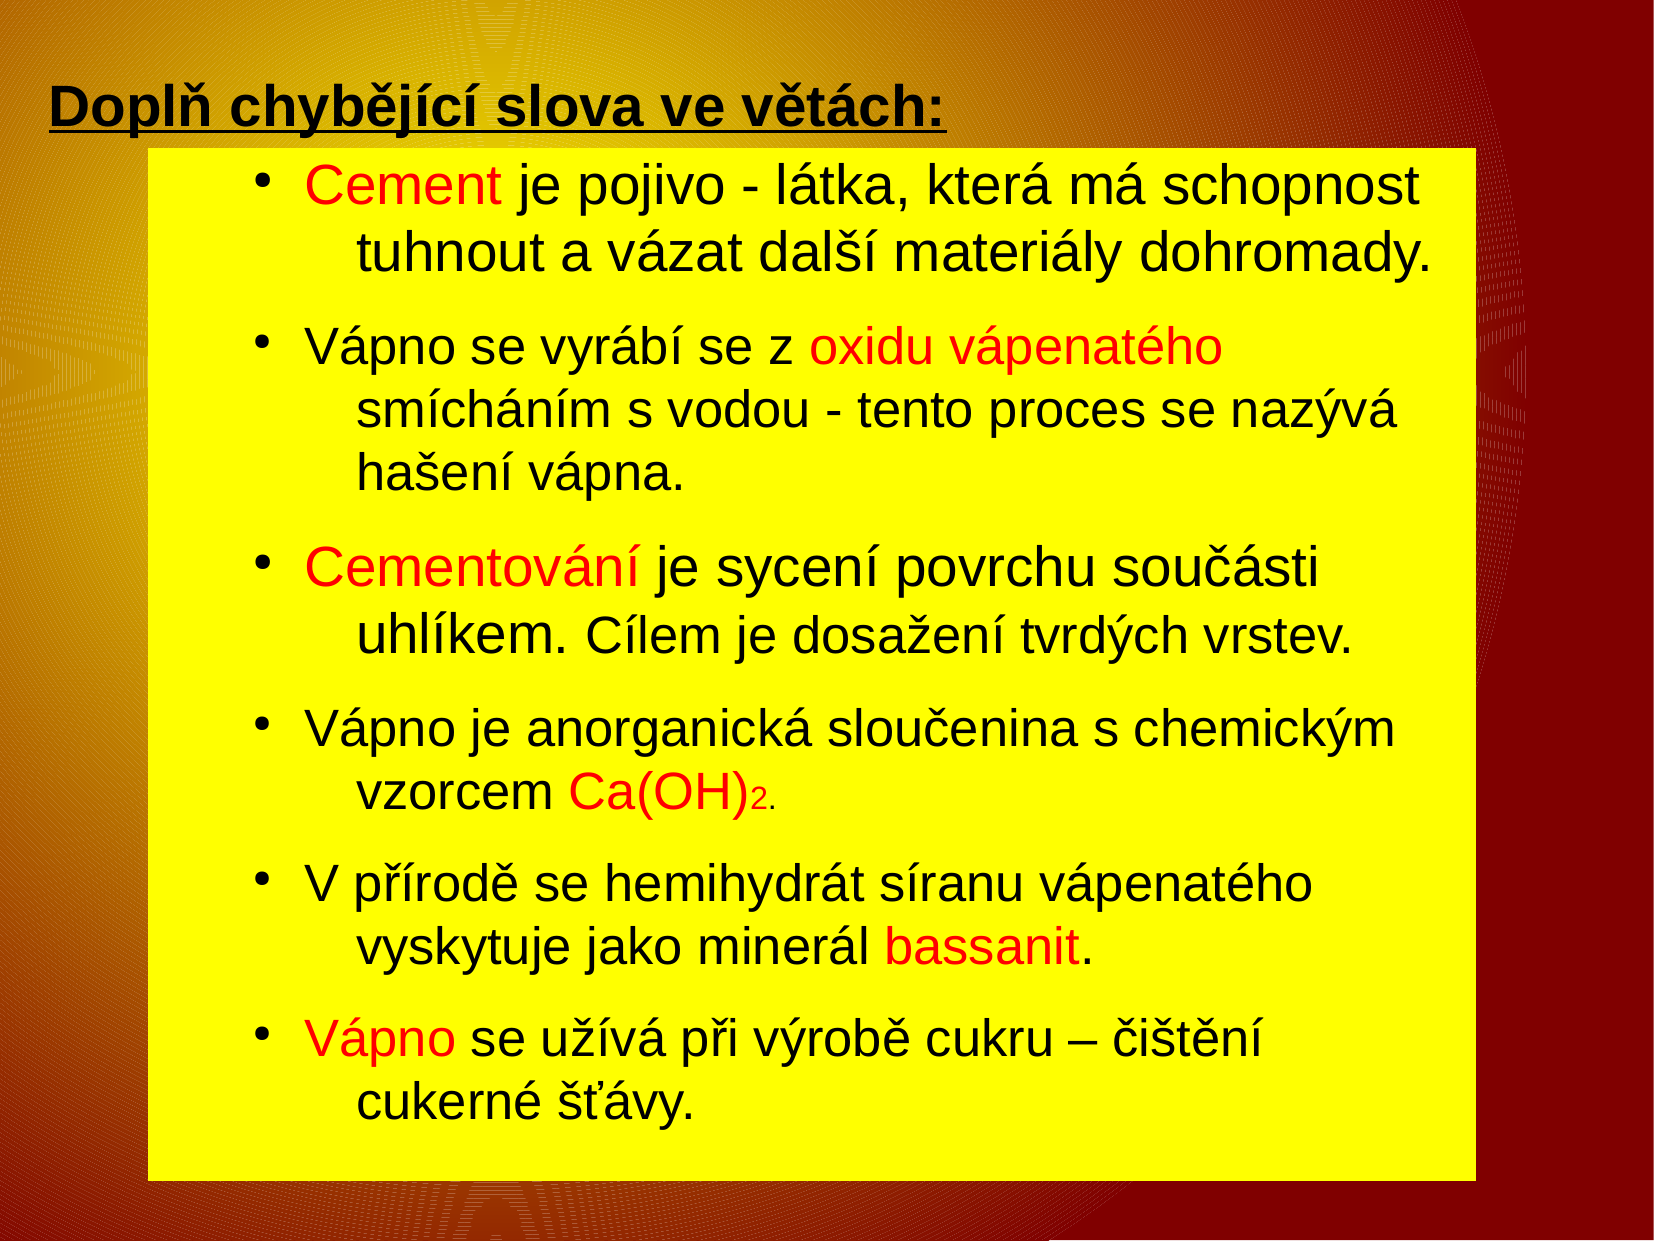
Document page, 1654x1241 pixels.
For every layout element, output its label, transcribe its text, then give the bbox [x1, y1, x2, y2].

title Doplň chybějící slova ve větách: [0, 0, 1489, 208]
text_box [148, 208, 1476, 1181]
list Cement je pojivo - látka, která má schopnost tuhnout a vázat další materiály dohromady. Vápno se vyrábí se z oxidu vápenatého smícháním s vodou - tento proces se nazývá hašení vápna. Cementování je sycení povrchu součásti uhlíkem. Cílem je dosažení tvrdých vrstev. Vápno je anorganická sloučenina s chemickým vzorcem Ca(OH)2. V přírodě se hemihydrát síranu vápenatého vyskytuje jako minerál bassanit. Vápno se užívá při výrobě cukru – čištění cukerné šťávy. [218, 147, 1436, 1164]
